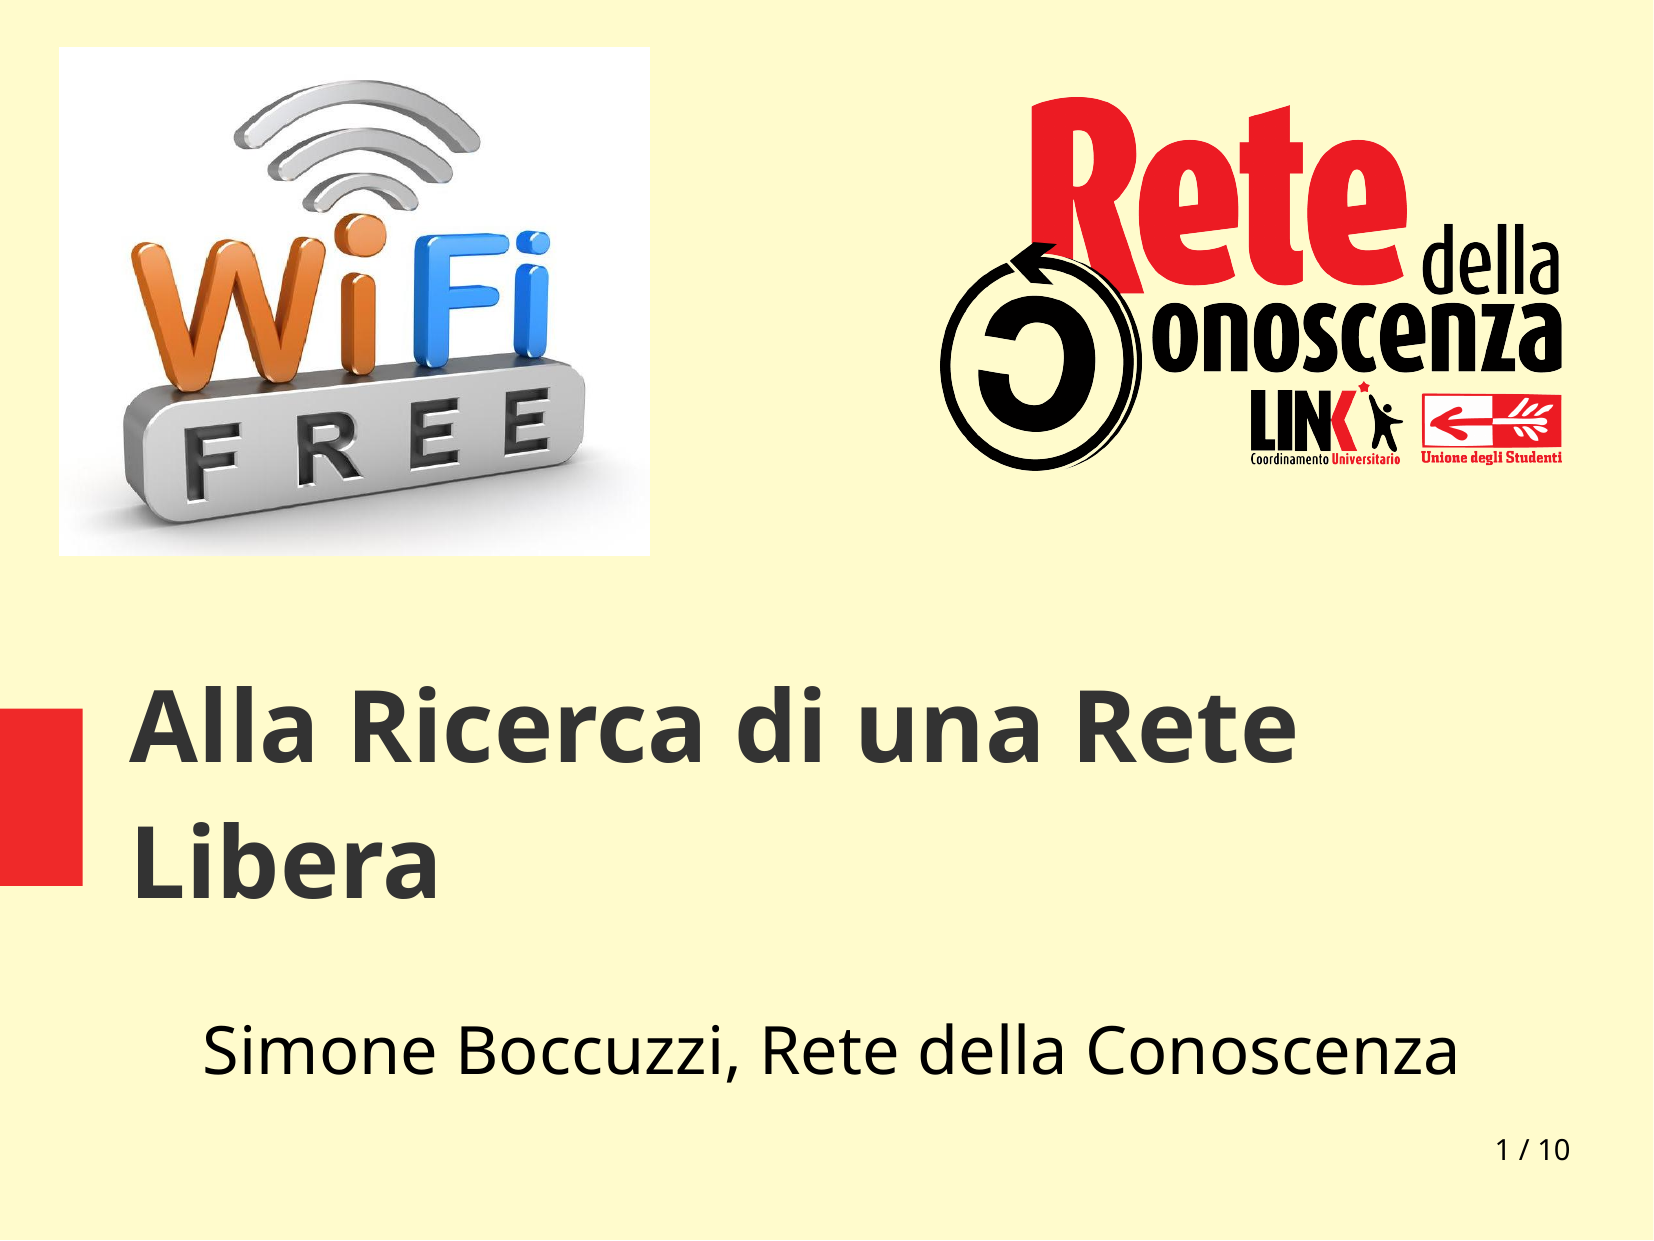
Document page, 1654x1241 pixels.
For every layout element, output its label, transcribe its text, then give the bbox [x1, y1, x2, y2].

subtitle Simone Boccuzzi, Rete della Conoscenza [129, 968, 1536, 1130]
picture [59, 47, 650, 556]
picture [933, 77, 1574, 473]
title Alla Ricerca di una Rete Libera [129, 655, 1536, 928]
